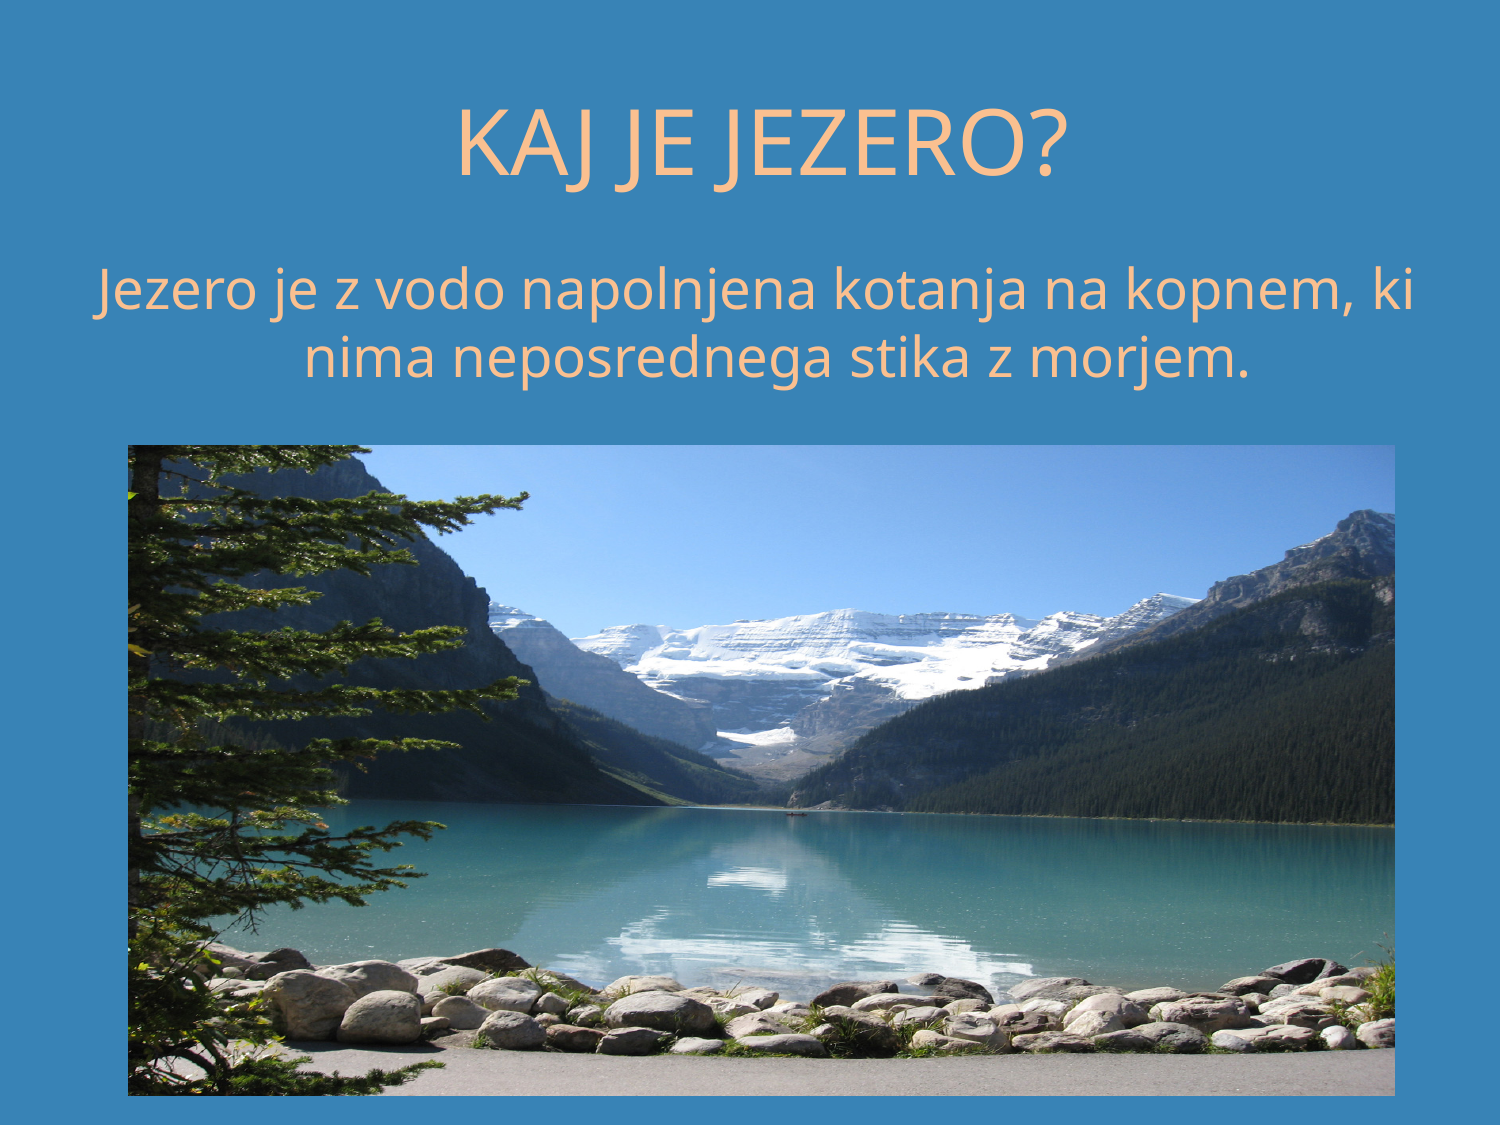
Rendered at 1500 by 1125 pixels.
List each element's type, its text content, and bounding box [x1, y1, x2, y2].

title KAJ JE JEZERO? [75, 45, 1425, 233]
picture [128, 445, 1395, 1096]
list Jezero je z vodo napolnjena kotanja na kopnem, ki nima neposrednega stika z morjem. [82, 246, 1432, 989]
